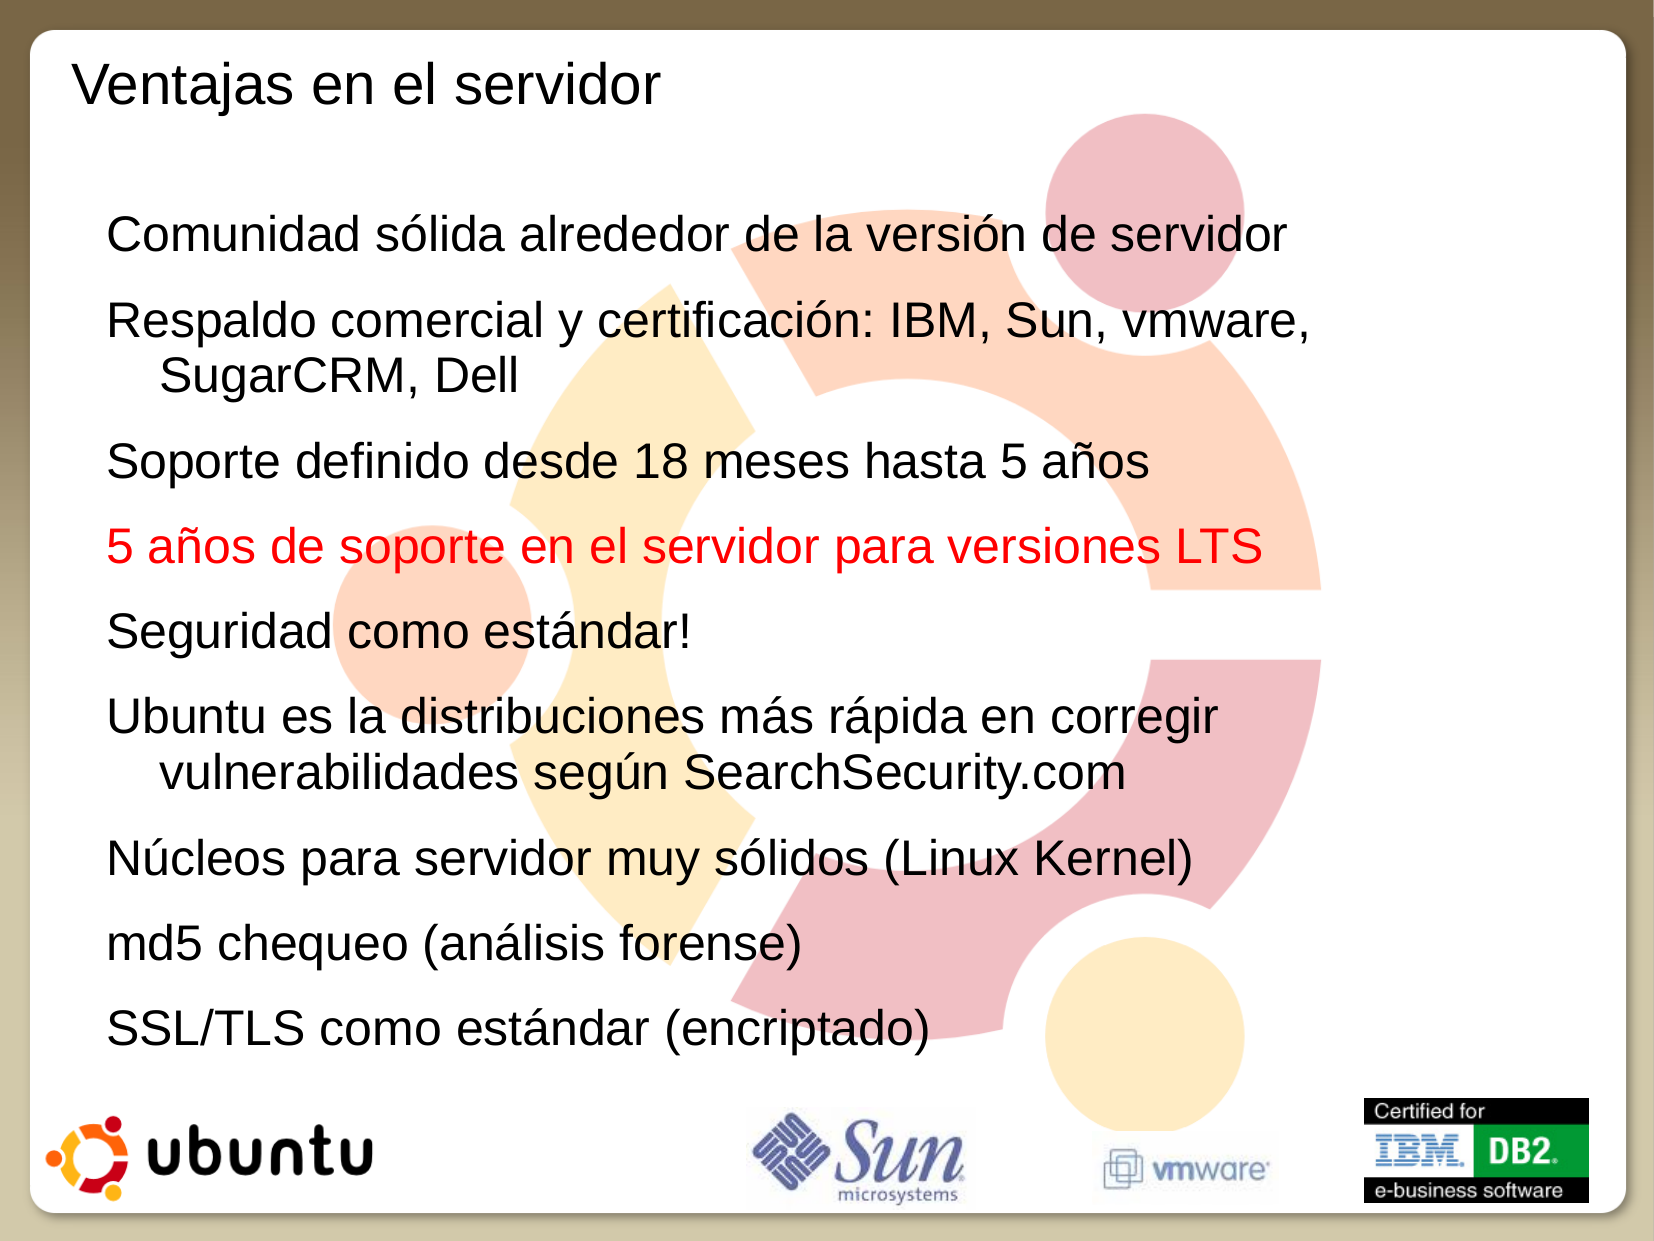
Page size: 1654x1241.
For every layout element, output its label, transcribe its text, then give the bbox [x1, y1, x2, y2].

title Ventajas en el servidor [70, 43, 1560, 125]
list Comunidad sólida alrededor de la versión de servidor Respaldo comercial y certificación: IBM, Sun, vmware, SugarCRM, Dell Soporte definido desde 18 meses hasta 5 años 5 años de soporte en el servidor para versiones LTS Seguridad como estándar! Ubuntu es la distribuciones más rápida en corregir vulnerabilidades según SearchSecurity.com Núcleos para servidor muy sólidos (Linux Kernel) md5 chequeo (análisis forense) SSL/TLS como estándar (encriptado) [88, 206, 1572, 1057]
picture [0, 0, 1654, 1241]
